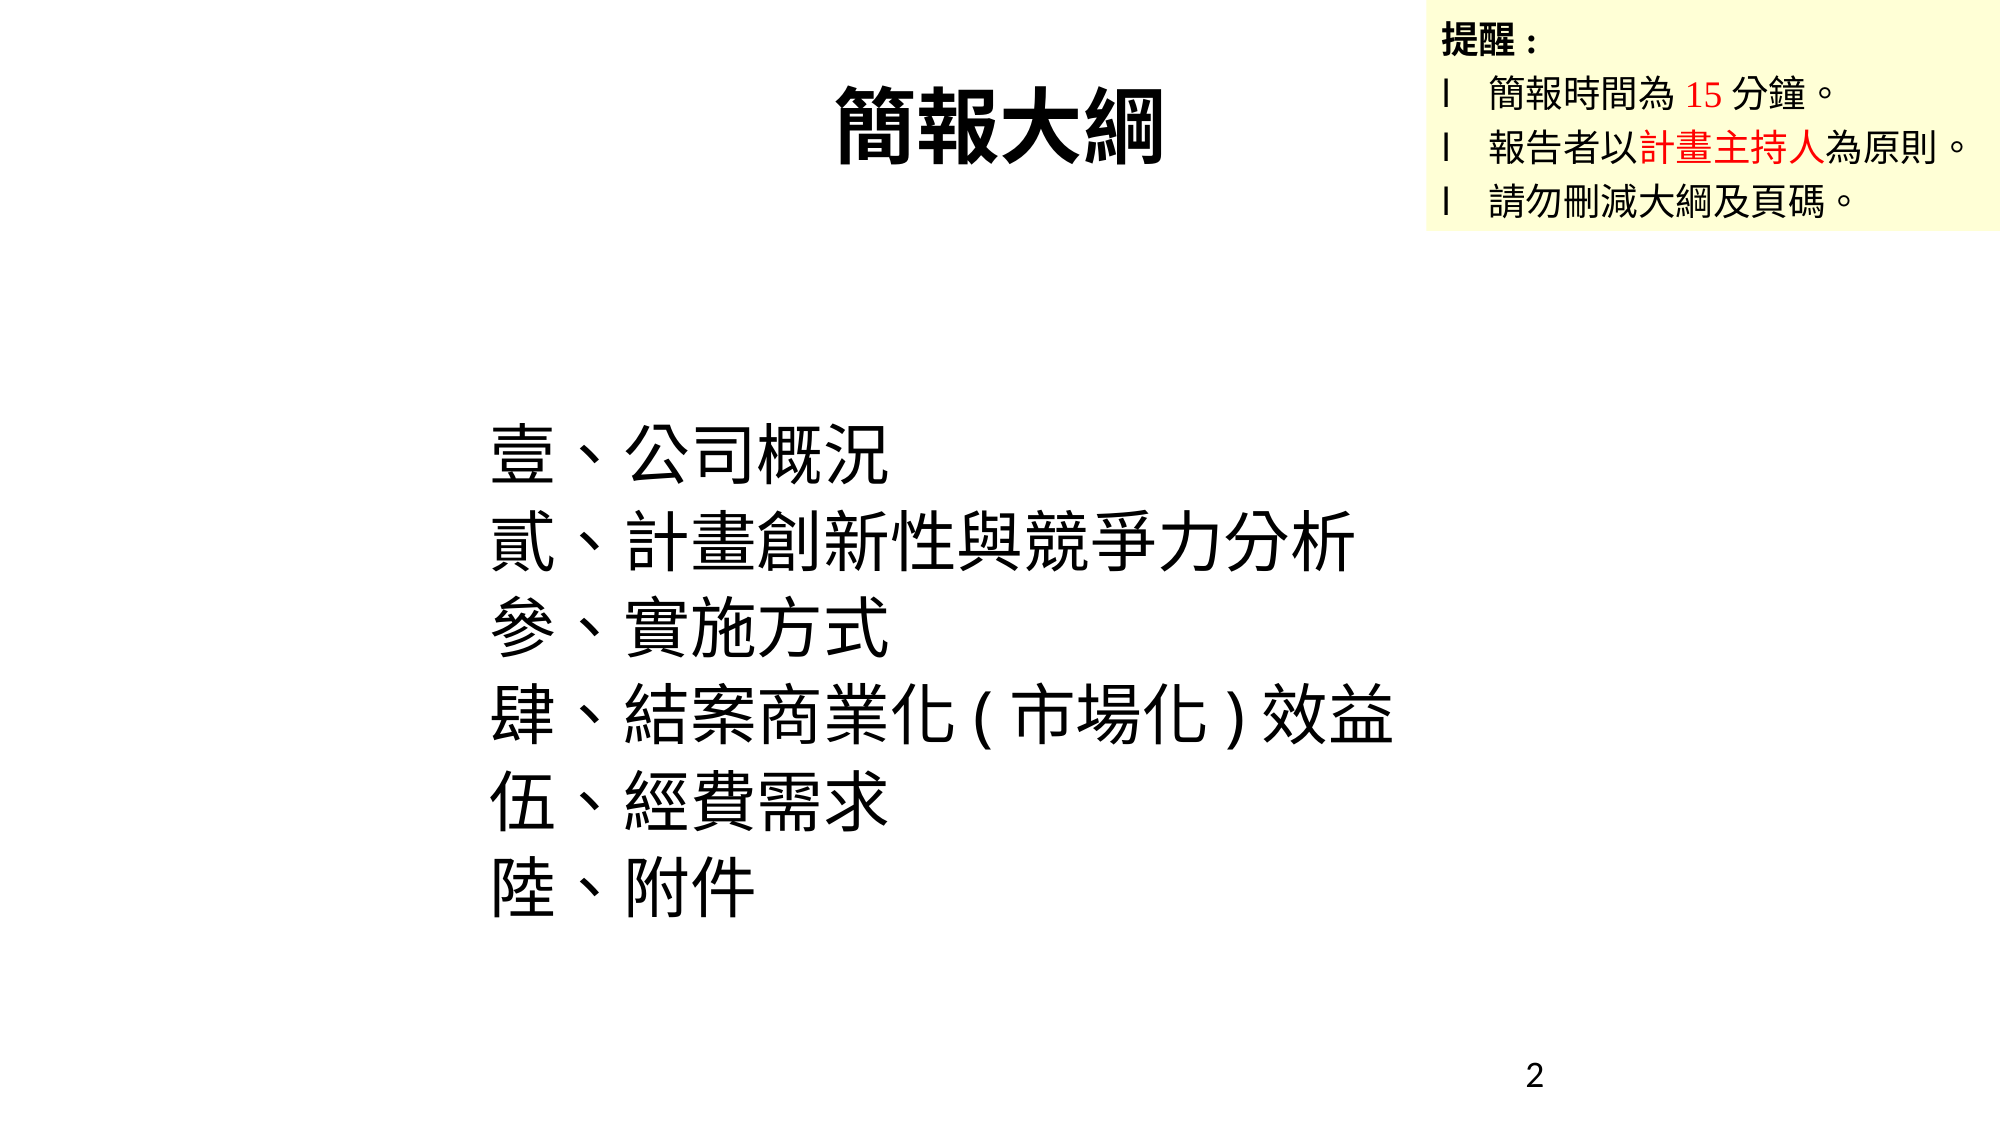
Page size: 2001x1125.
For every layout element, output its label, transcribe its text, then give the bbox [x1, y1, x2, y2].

text_box 壹、公司概況 貳、計畫創新性與競爭力分析 參、實施方式 肆、結案商業化(市場化)效益 伍、經費需求 陸、附件 [324, 414, 1675, 965]
title 簡報大綱 [99, 45, 1426, 204]
text_box 提醒: 簡報時間為15分鐘。 報告者以計畫主持人為原則。 請勿刪減大綱及頁碼。 [1426, 0, 2000, 231]
text_box 2 [1510, 1042, 1977, 1103]
